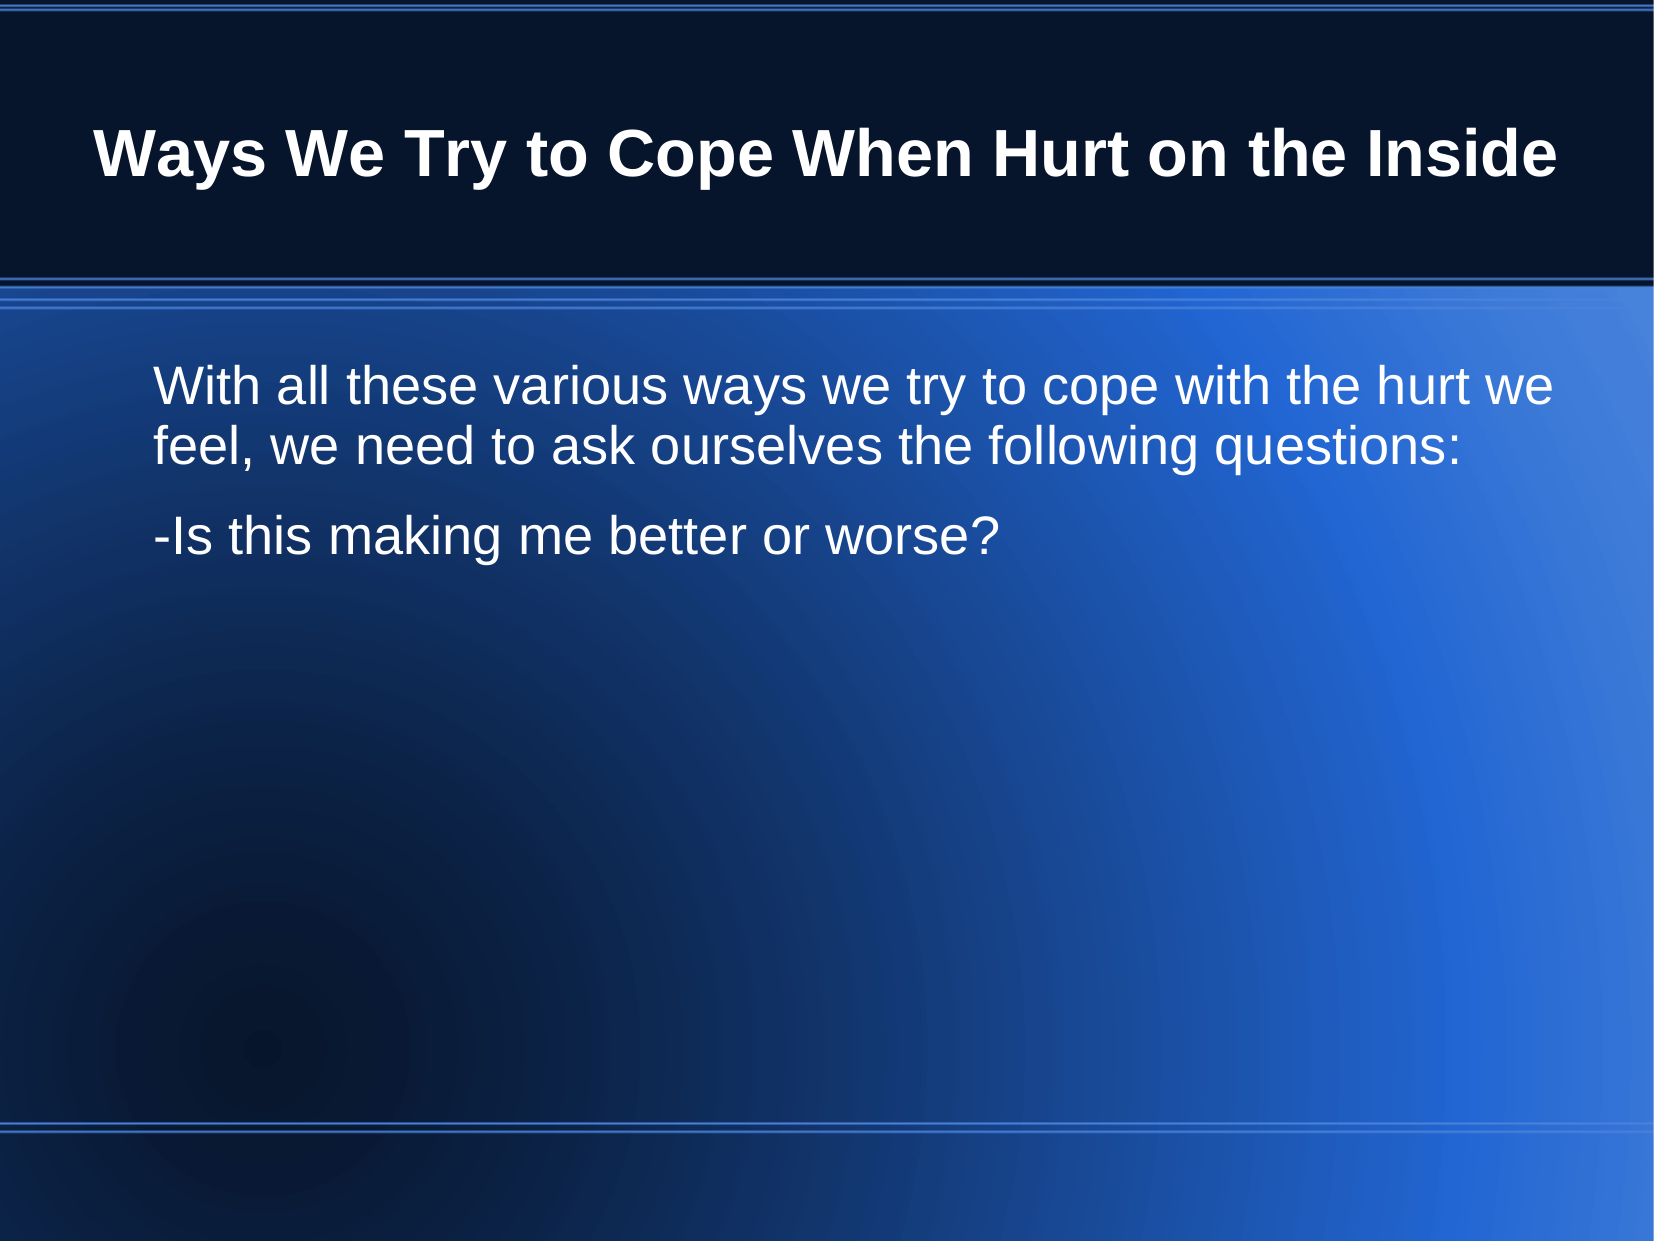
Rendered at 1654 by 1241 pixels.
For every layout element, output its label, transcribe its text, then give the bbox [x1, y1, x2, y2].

title Ways We Try to Cope When Hurt on the Inside [82, 49, 1571, 257]
list With all these various ways we try to cope with the hurt we feel, we need to ask ourselves the following questions: -Is this making me better or worse? [82, 355, 1571, 1058]
picture [0, 0, 1654, 1241]
